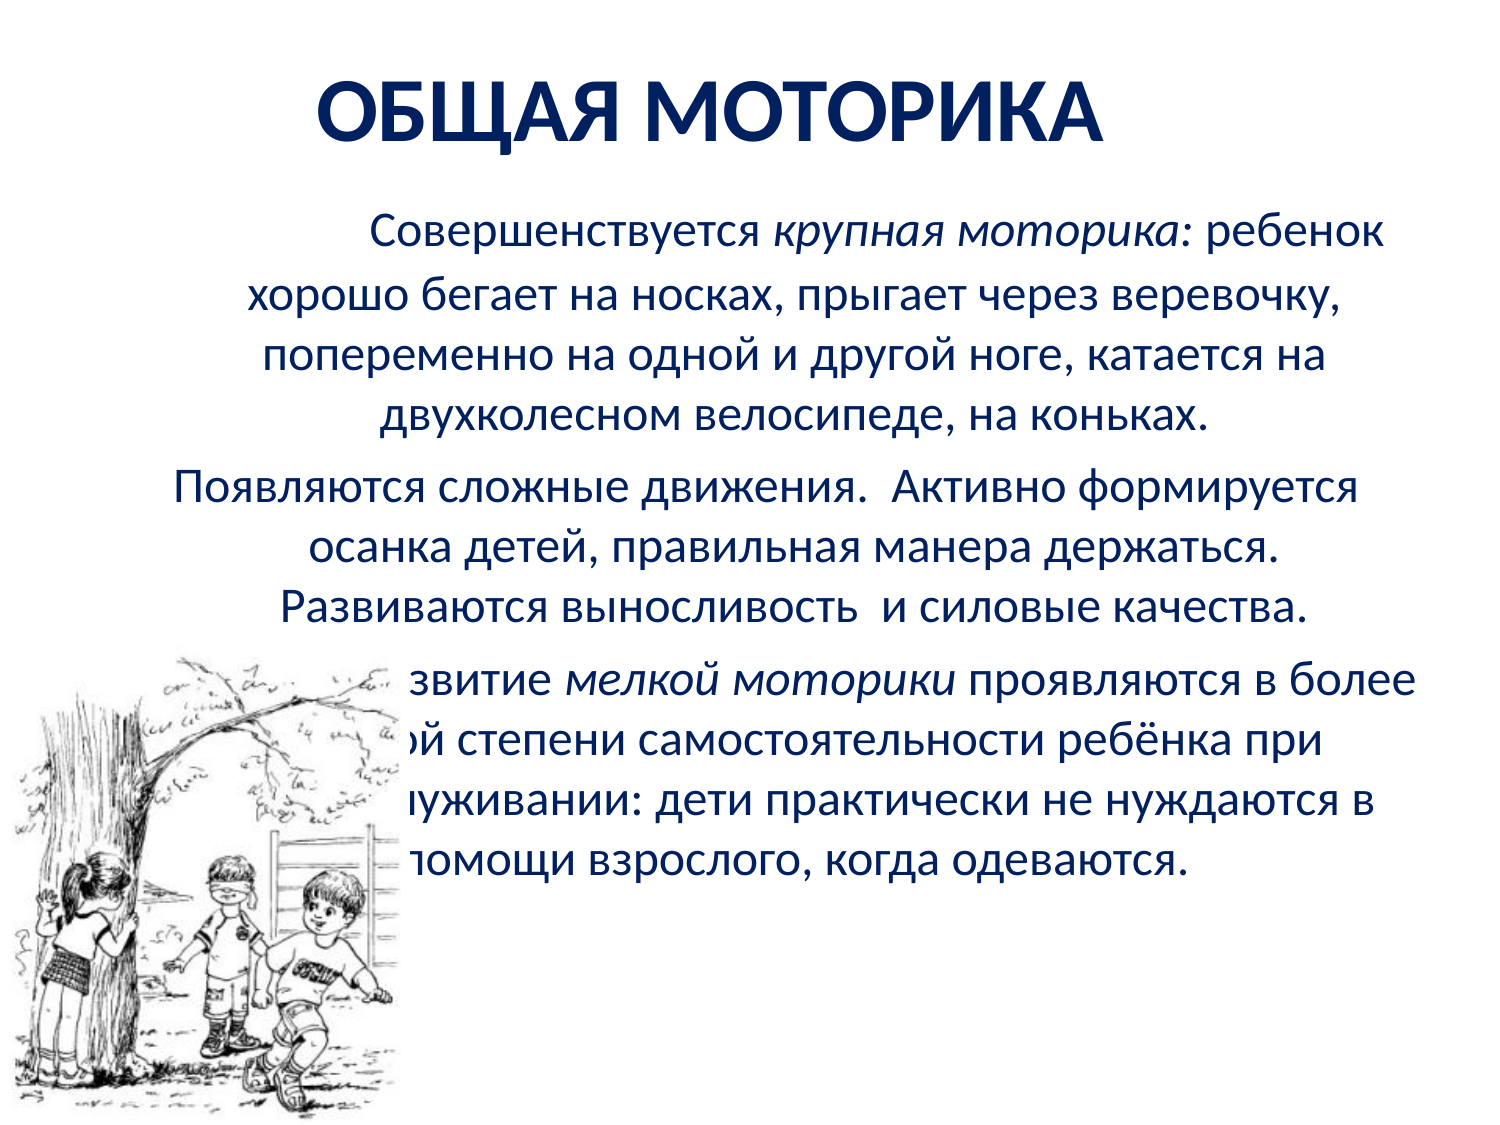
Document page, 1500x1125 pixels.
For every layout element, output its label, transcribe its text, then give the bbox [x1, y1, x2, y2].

list Совершенствуется крупная моторика: ребенок хорошо бегает на носках, прыгает через веревочку, попеременно на одной и другой ноге, катается на двухколесном велосипеде, на коньках. Появляются сложные движения. Активно формируется осанка детей, правильная манера держаться. Развиваются выносливость и силовые качества. Ловкость и развитие мелкой моторики проявляются в более высокой степени самостоятельности ребёнка при самообслуживании: дети практически не нуждаются в помощи взрослого, когда одеваются. [41, 172, 1436, 1041]
picture [0, 645, 410, 1125]
text_box ОБЩАЯ МОТОРИКА [301, 43, 1224, 168]
